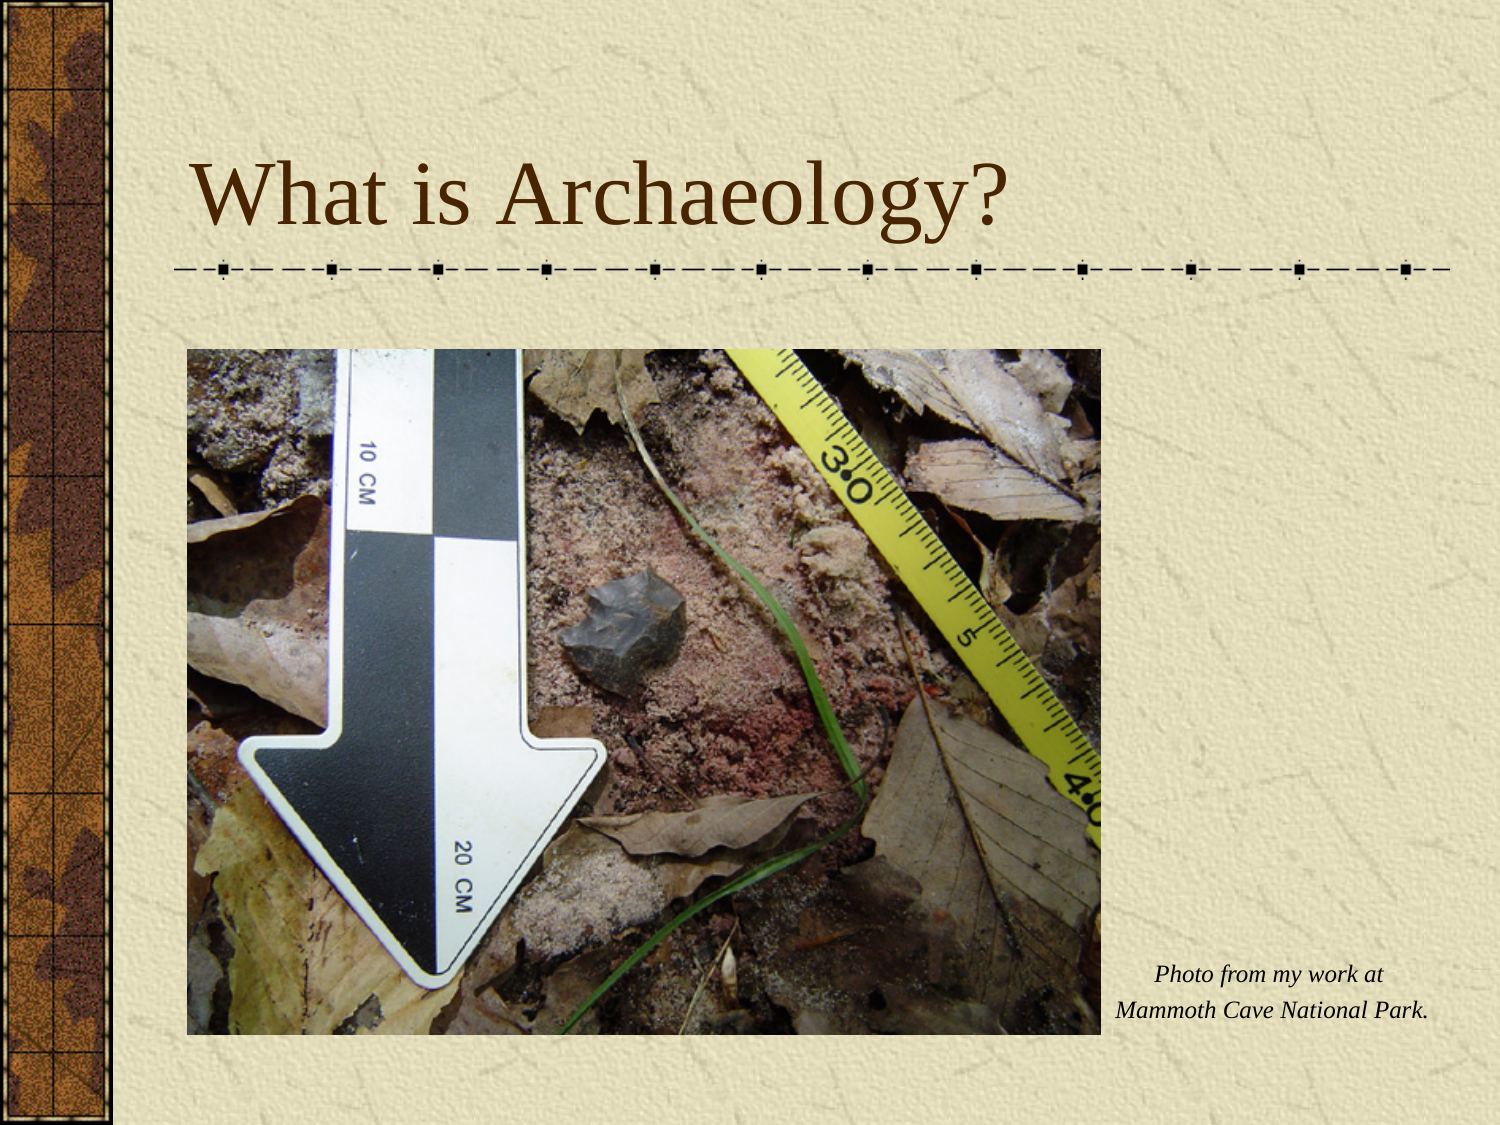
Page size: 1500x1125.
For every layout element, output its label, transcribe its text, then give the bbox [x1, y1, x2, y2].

picture [187, 350, 1101, 1035]
text_box Photo from my work at Mammoth Cave National Park. [1101, 950, 1444, 1031]
title What is Archaeology? [174, 62, 1450, 250]
